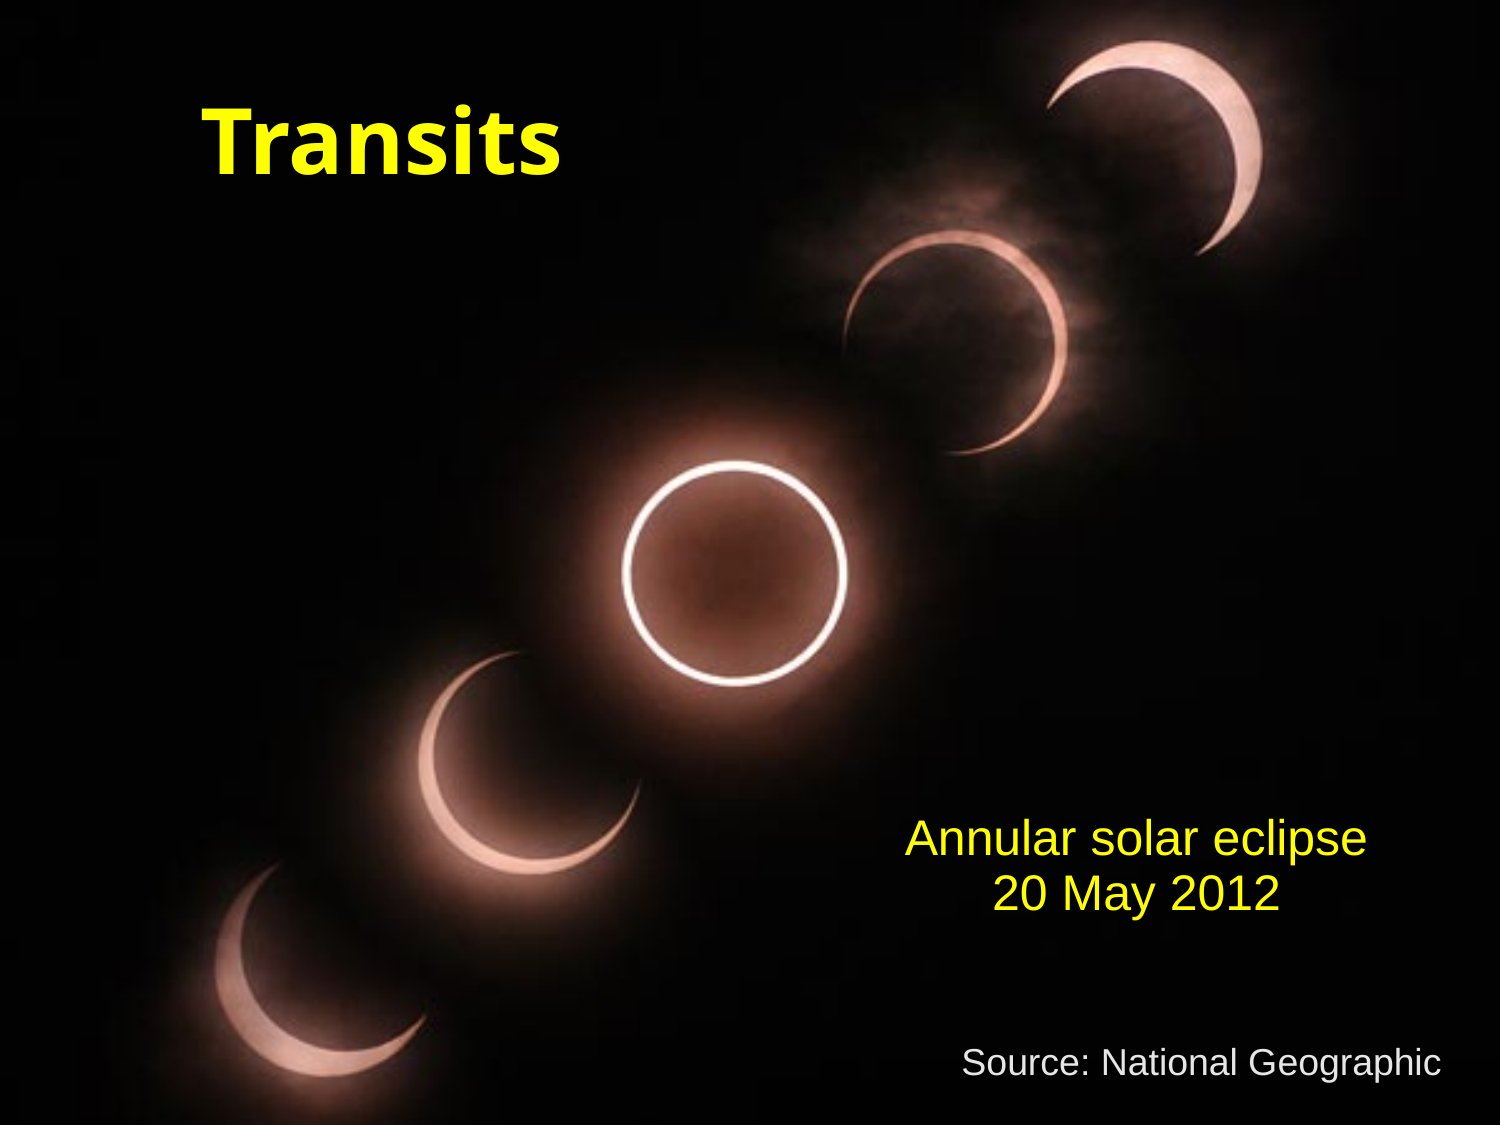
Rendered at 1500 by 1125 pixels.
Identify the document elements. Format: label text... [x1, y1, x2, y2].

title Transits [74, 44, 1425, 233]
text_box Source: National Geographic [816, 1033, 1457, 1091]
text_box Annular solar eclipse 20 May 2012 [884, 802, 1389, 929]
picture [0, 0, 1500, 1125]
